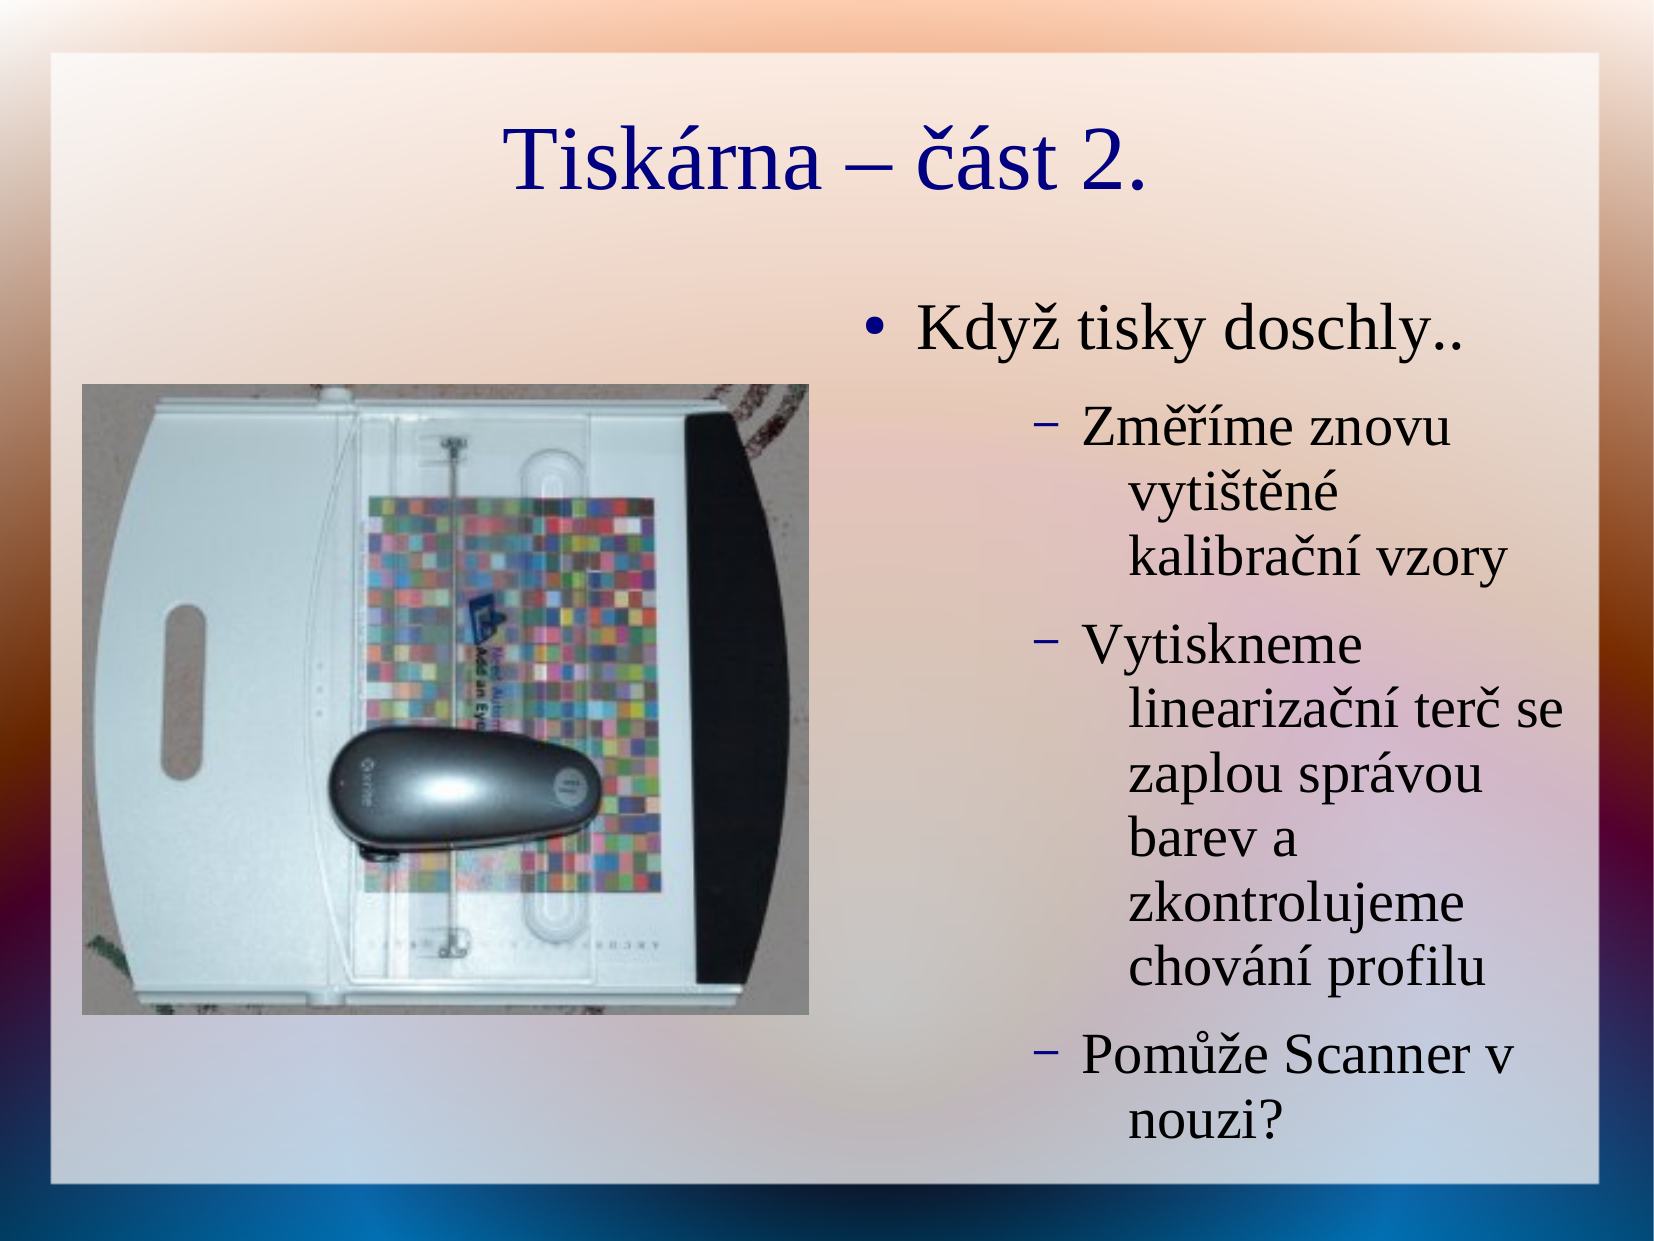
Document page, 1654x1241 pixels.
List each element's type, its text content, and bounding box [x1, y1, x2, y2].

list Když tisky doschly.. Změříme znovu vytištěné kalibrační vzory Vytiskneme linearizační terč se zaplou správou barev a zkontrolujeme chování profilu Pomůže Scanner v nouzi? [845, 290, 1572, 1152]
title Tiskárna – část 2. [82, 55, 1571, 263]
picture [0, 0, 1654, 1241]
